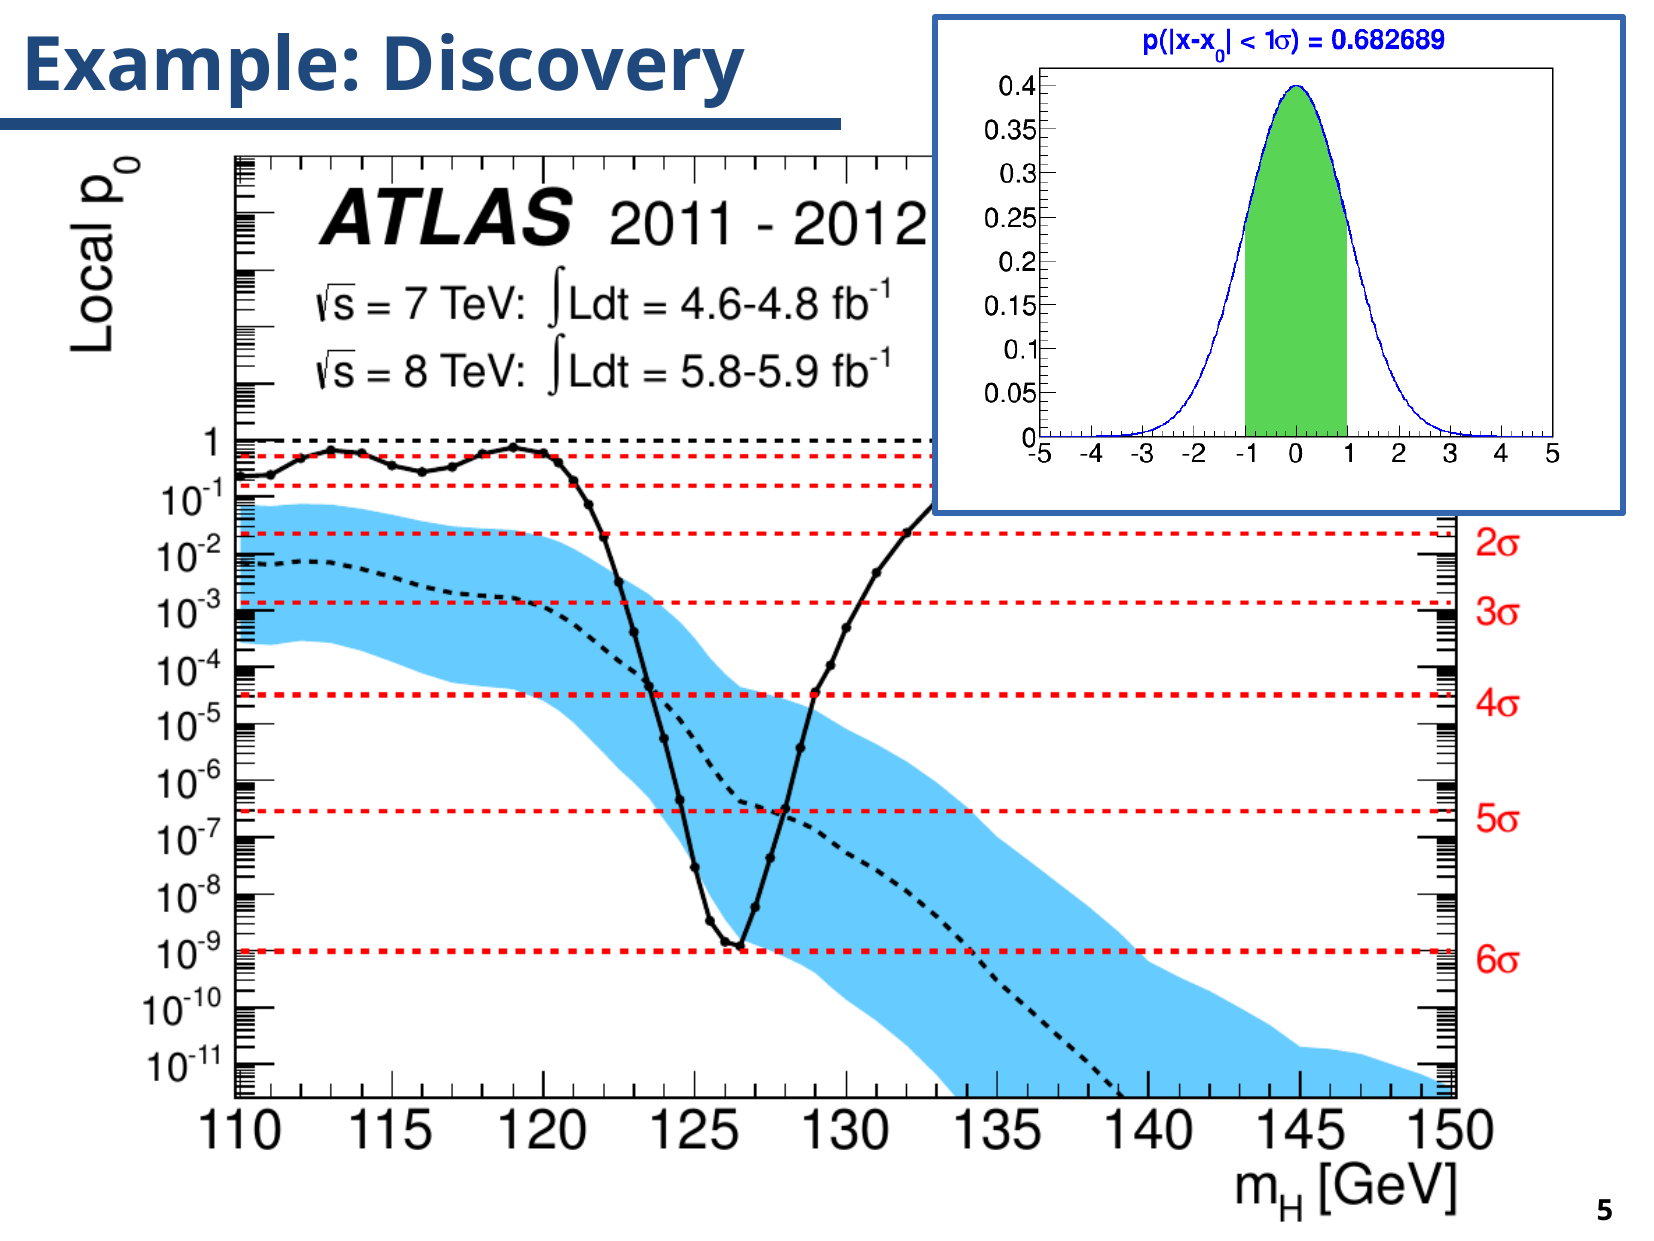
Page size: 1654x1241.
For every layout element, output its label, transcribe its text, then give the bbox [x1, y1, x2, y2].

picture [39, 136, 1536, 1231]
picture [937, 19, 1621, 511]
title Example: Discovery [6, 7, 1606, 113]
